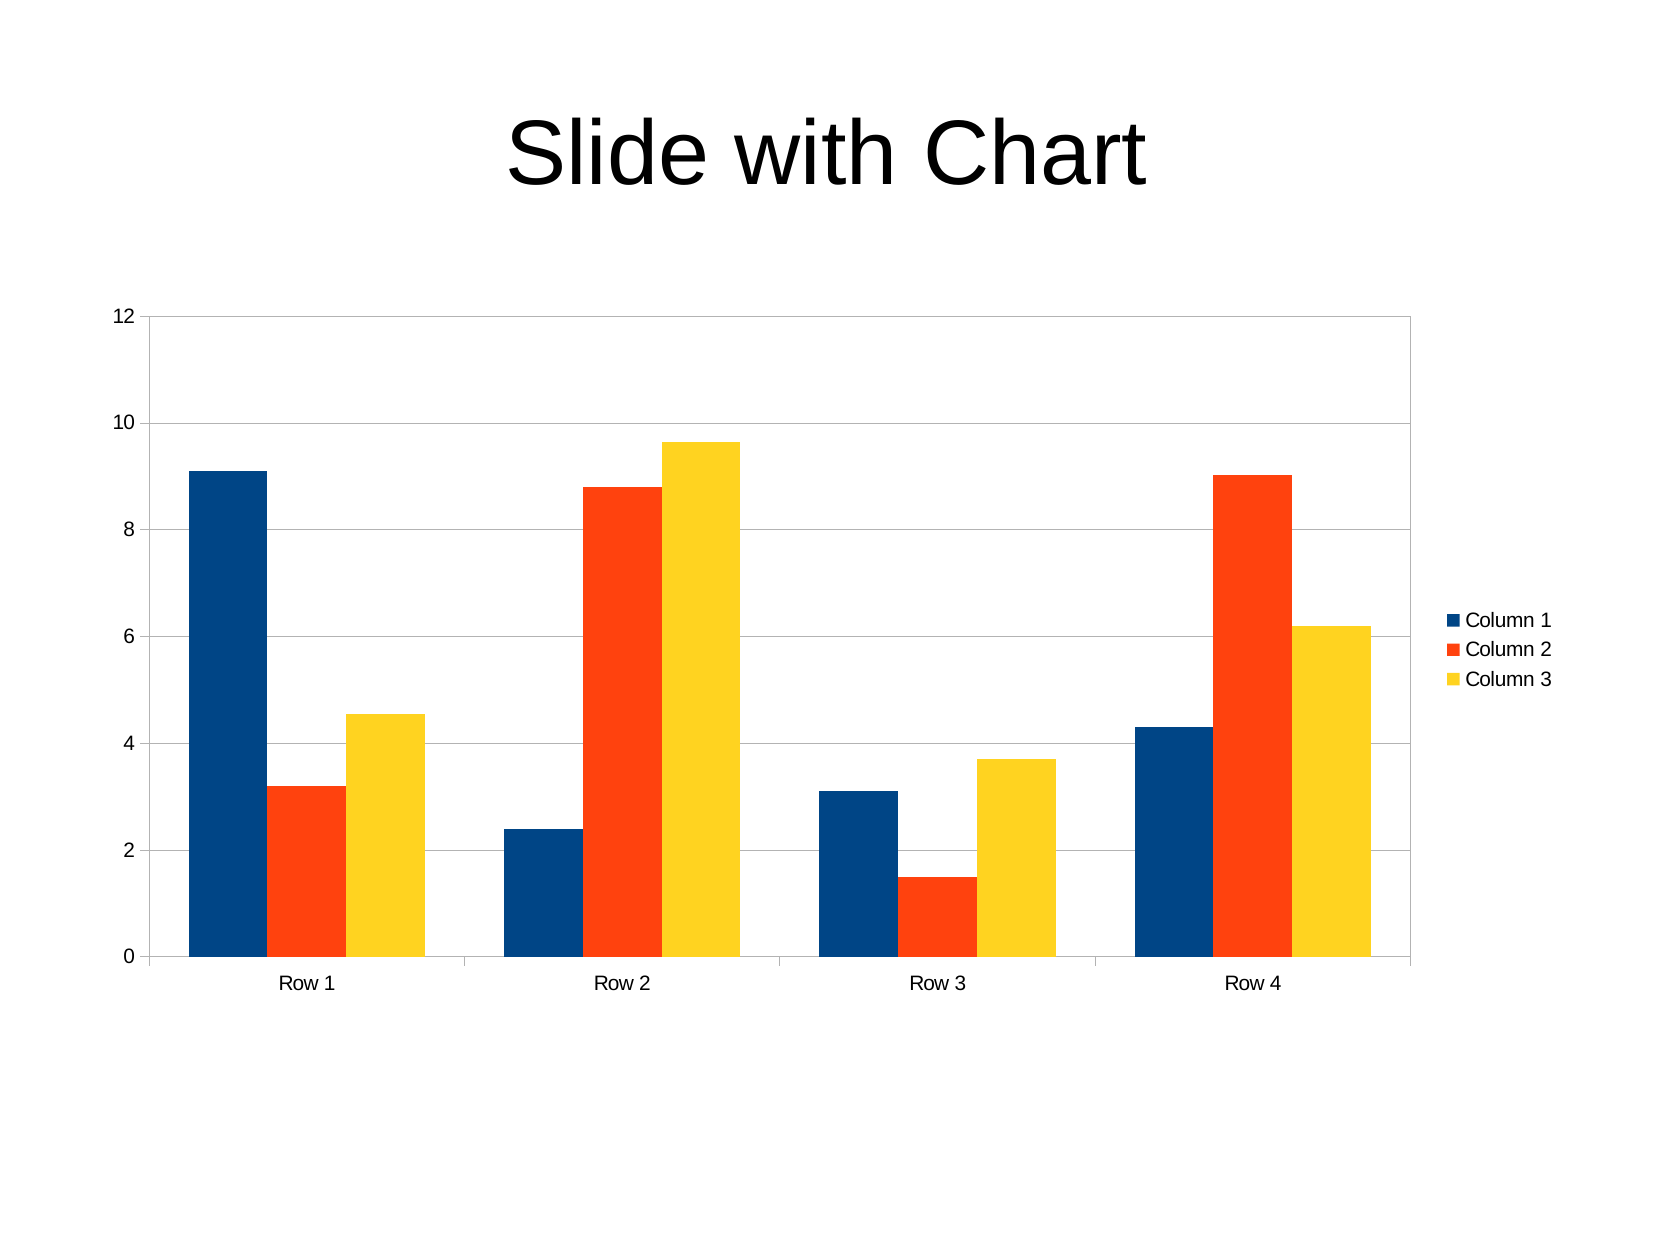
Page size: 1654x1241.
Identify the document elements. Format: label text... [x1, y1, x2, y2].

title Slide with Chart [82, 49, 1571, 257]
chart [82, 290, 1571, 1010]
